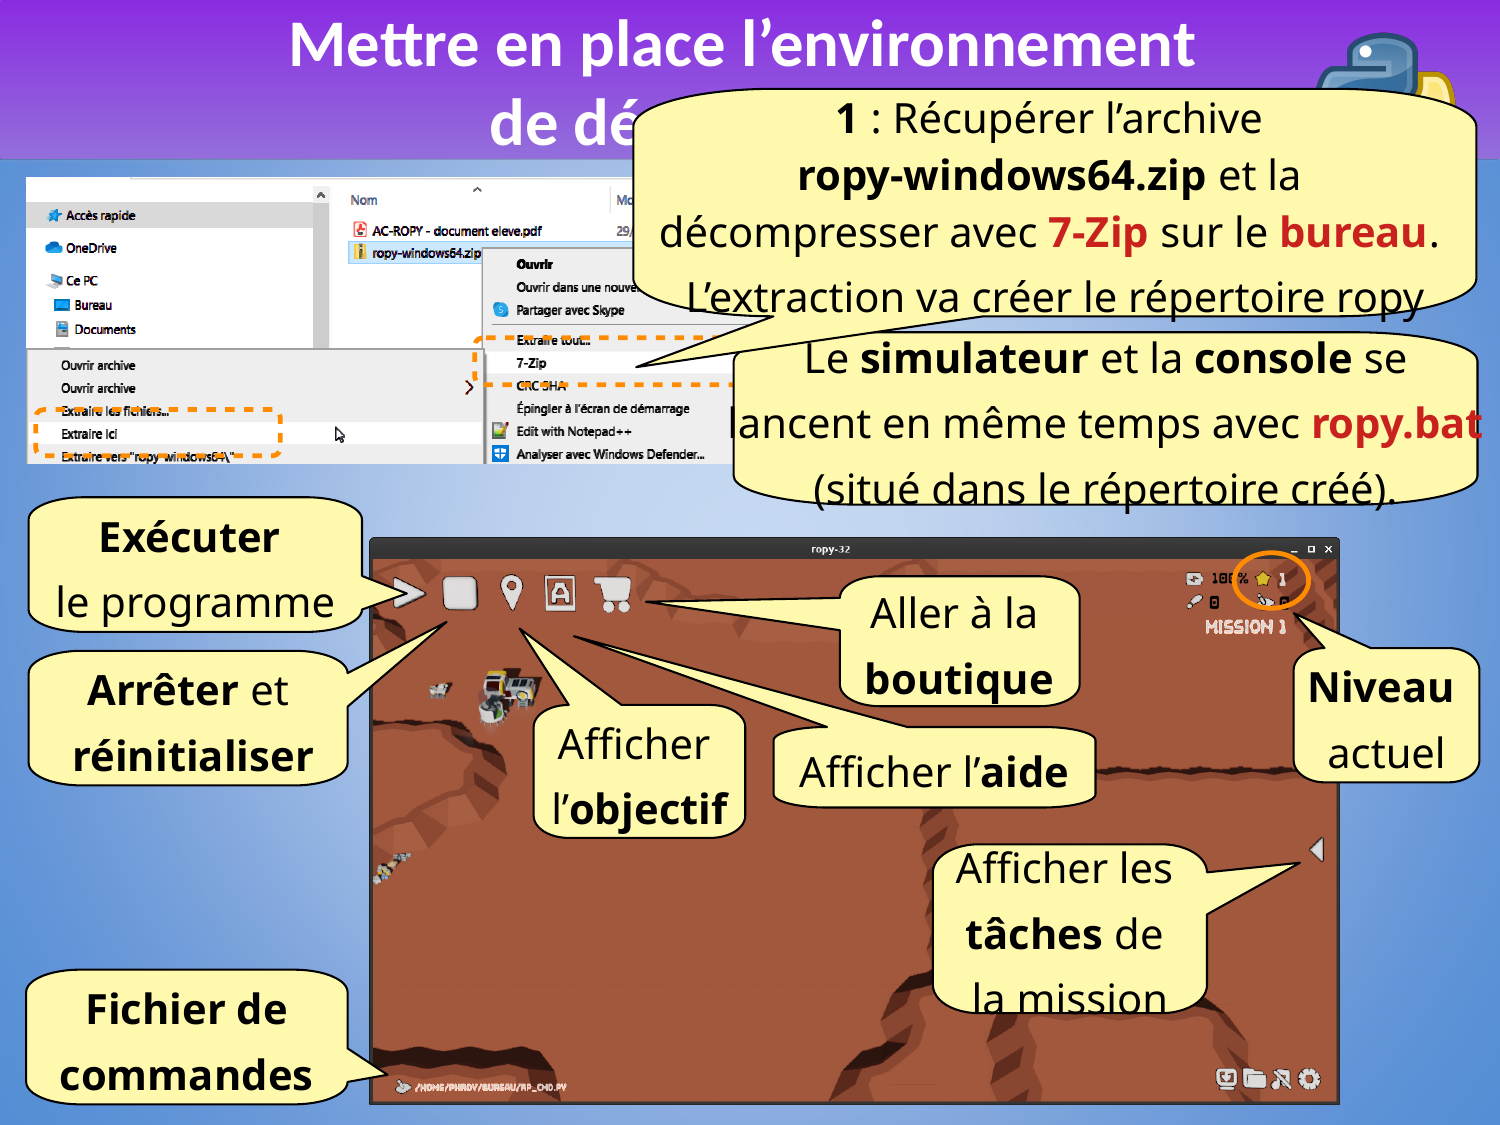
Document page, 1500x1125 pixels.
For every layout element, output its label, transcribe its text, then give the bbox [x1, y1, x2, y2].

text_box Afficher l’aide [573, 636, 1096, 808]
picture [0, 159, 1500, 1125]
text_box Le simulateur et la console se lancent en même temps avec ropy.bat (situé dans le répertoire créé). [733, 332, 1478, 505]
text_box Exécuter le programme [28, 497, 407, 632]
text_box 1 : Récupérer l’archive ropy-windows64.zip et la décompresser avec 7-Zip sur le bureau. L’extraction va créer le répertoire ropy [633, 88, 1477, 368]
text_box Afficher les tâches de la mission [932, 844, 1300, 1014]
text_box Aller à la boutique [645, 576, 1080, 707]
text_box Afficher l’objectif [519, 628, 746, 838]
text_box Niveau actuel [1293, 613, 1480, 783]
picture [1305, 29, 1465, 111]
text_box Fichier de commandes [26, 969, 388, 1105]
text_box Mettre en place l’environnement de développement [0, 0, 1500, 159]
text_box Arrêter et réinitialiser [28, 621, 447, 786]
